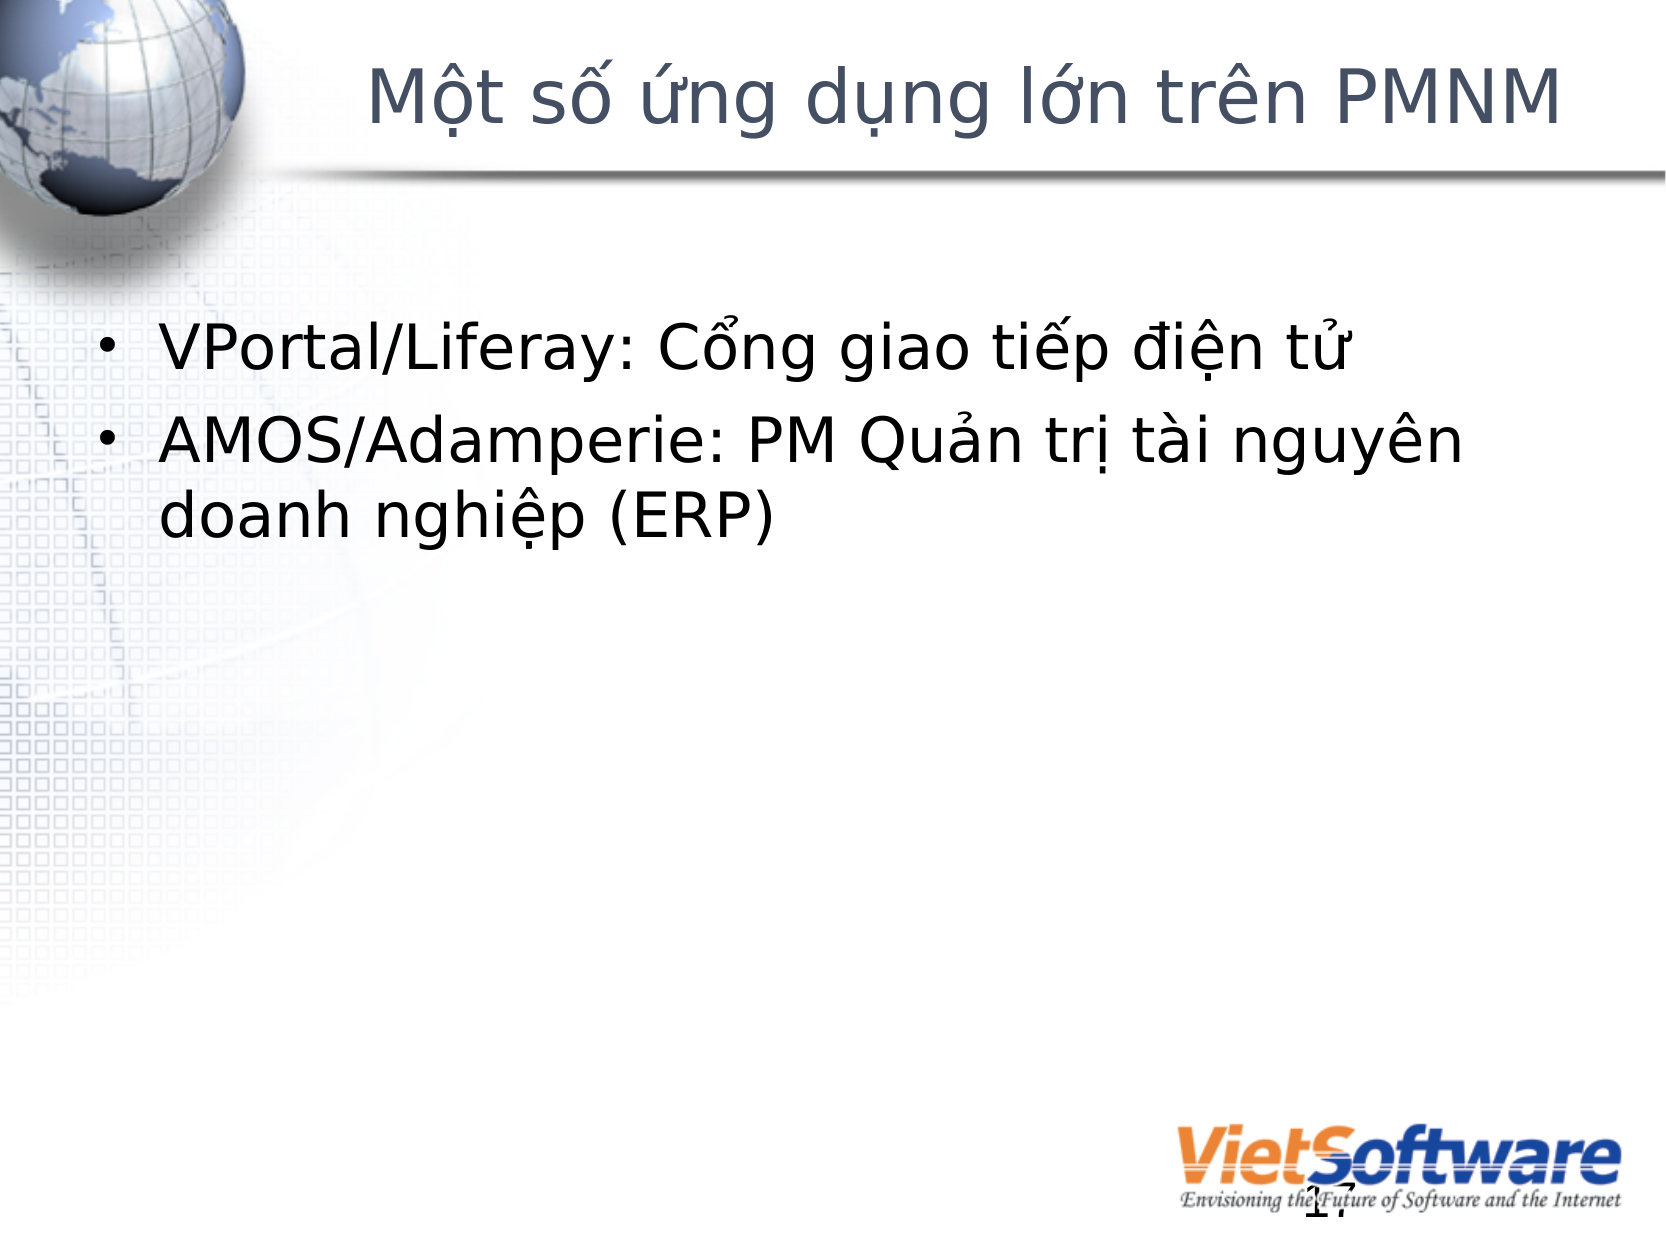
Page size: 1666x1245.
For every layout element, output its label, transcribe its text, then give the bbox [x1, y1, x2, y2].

title Một số ứng dụng lớn trên PMNM [295, 18, 1636, 169]
list VPortal/Liferay: Cổng giao tiếp điện tử AMOS/Adamperie: PM Quản trị tài nguyên doanh nghiệp (ERP) [80, 298, 1606, 1096]
picture [0, 0, 1666, 1245]
